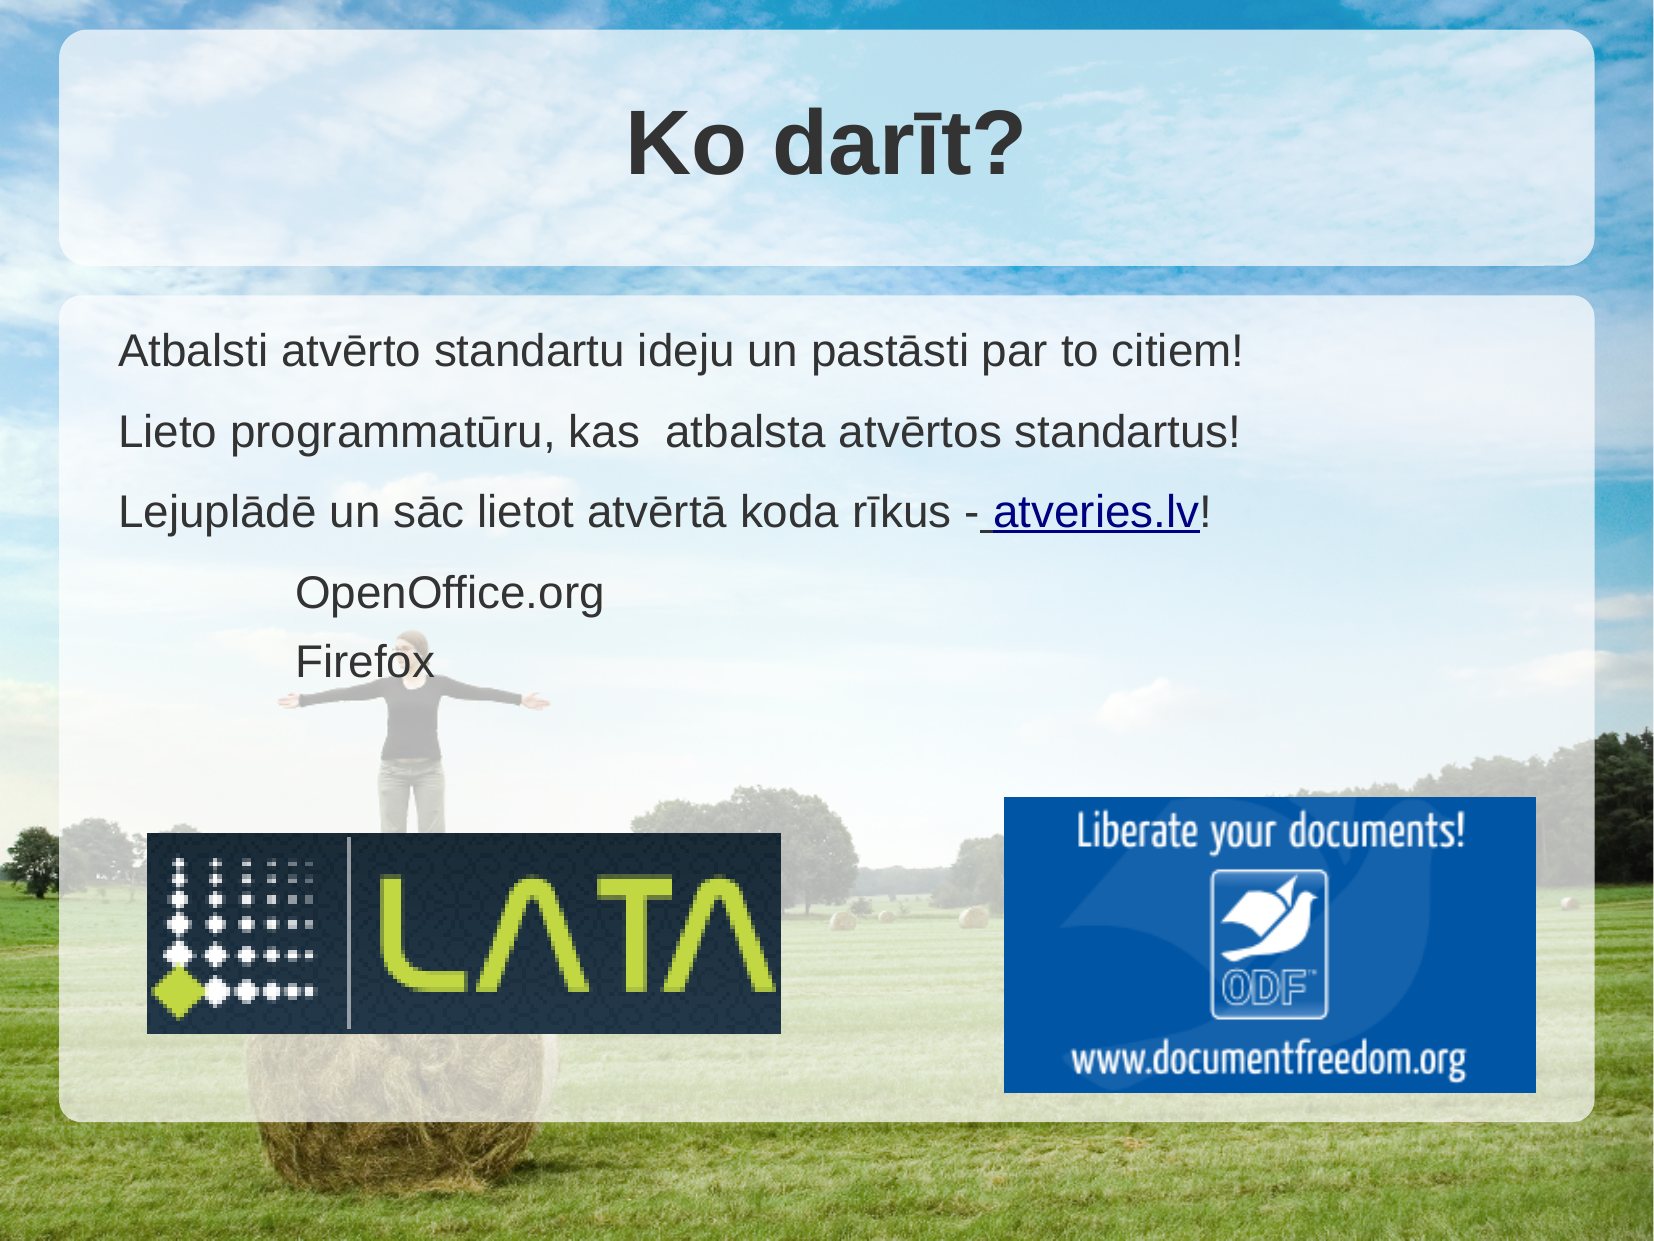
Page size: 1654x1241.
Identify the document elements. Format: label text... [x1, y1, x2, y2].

title Ko darīt? [118, 49, 1536, 237]
list Atbalsti atvērto standartu ideju un pastāsti par to citiem! Lieto programmatūru, kas atbalsta atvērtos standartus! Lejuplādē un sāc lietot atvērtā koda rīkus - atveries.lv! OpenOffice.org Firefox [118, 324, 1571, 1109]
picture [0, 0, 1654, 1241]
